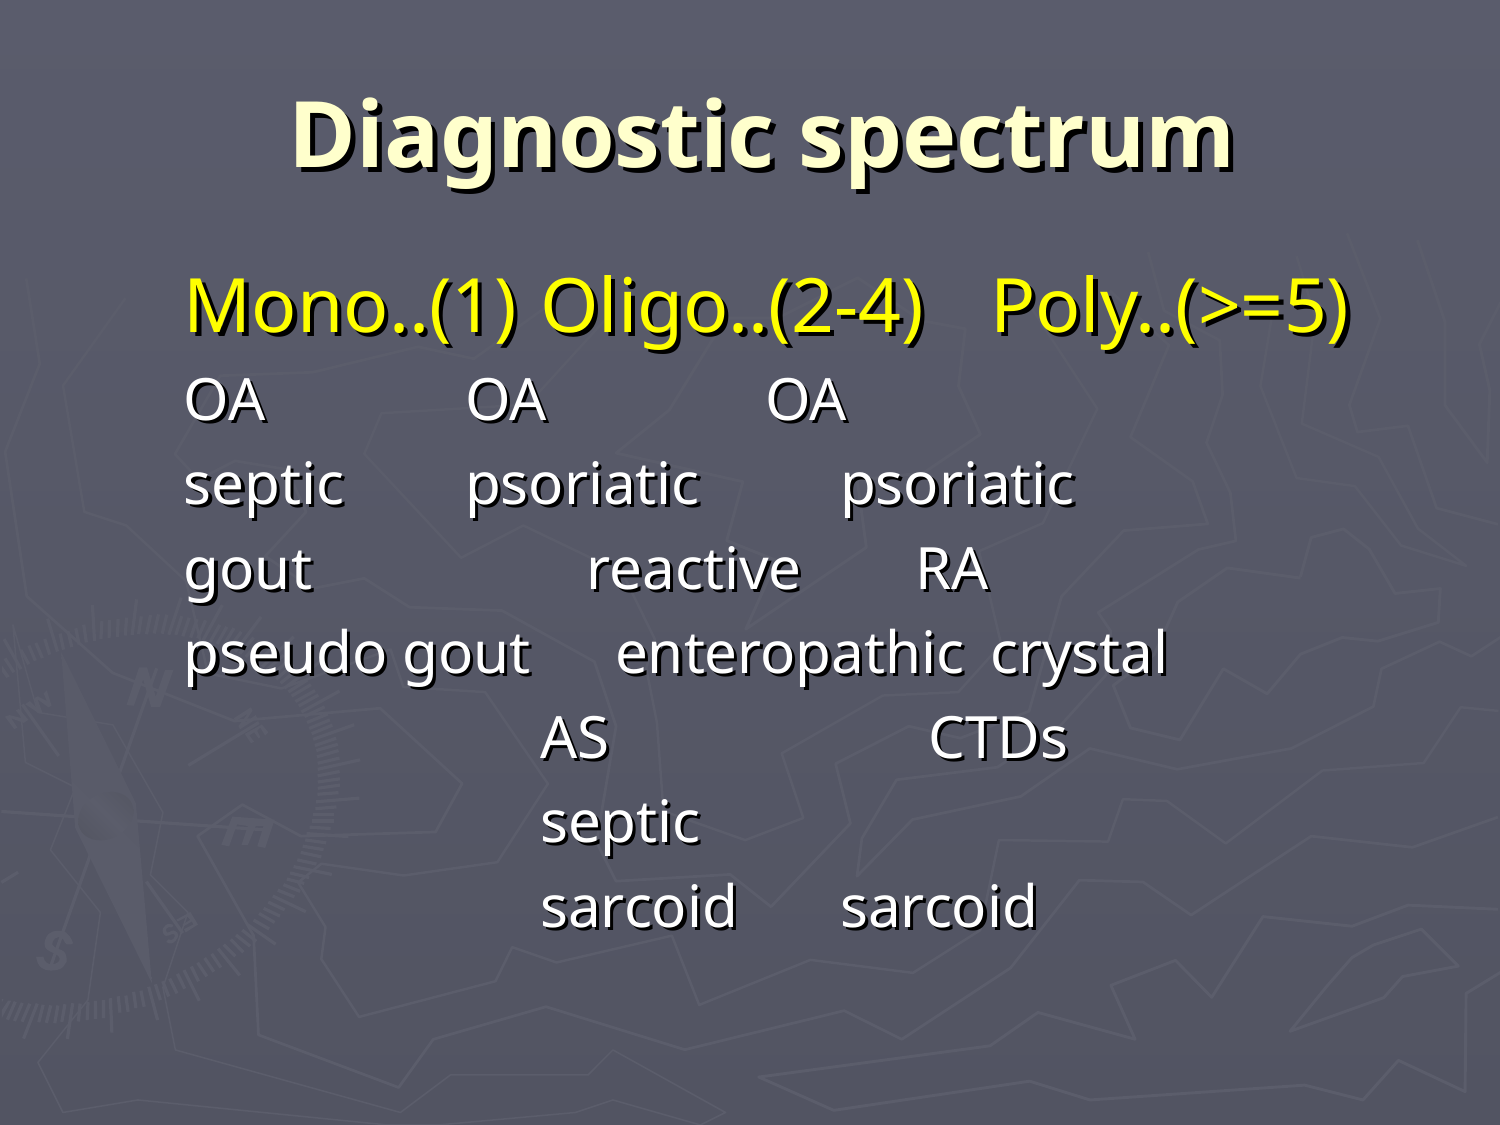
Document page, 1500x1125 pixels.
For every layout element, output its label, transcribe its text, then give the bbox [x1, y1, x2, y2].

list Mono..(1) Oligo..(2-4) Poly..(>=5) OA OA OA septic psoriatic psoriatic gout reactive RA pseudo gout enteropathic crystal AS CTDs septic sarcoid sarcoid [112, 249, 1459, 1051]
title Diagnostic spectrum [112, 37, 1413, 225]
